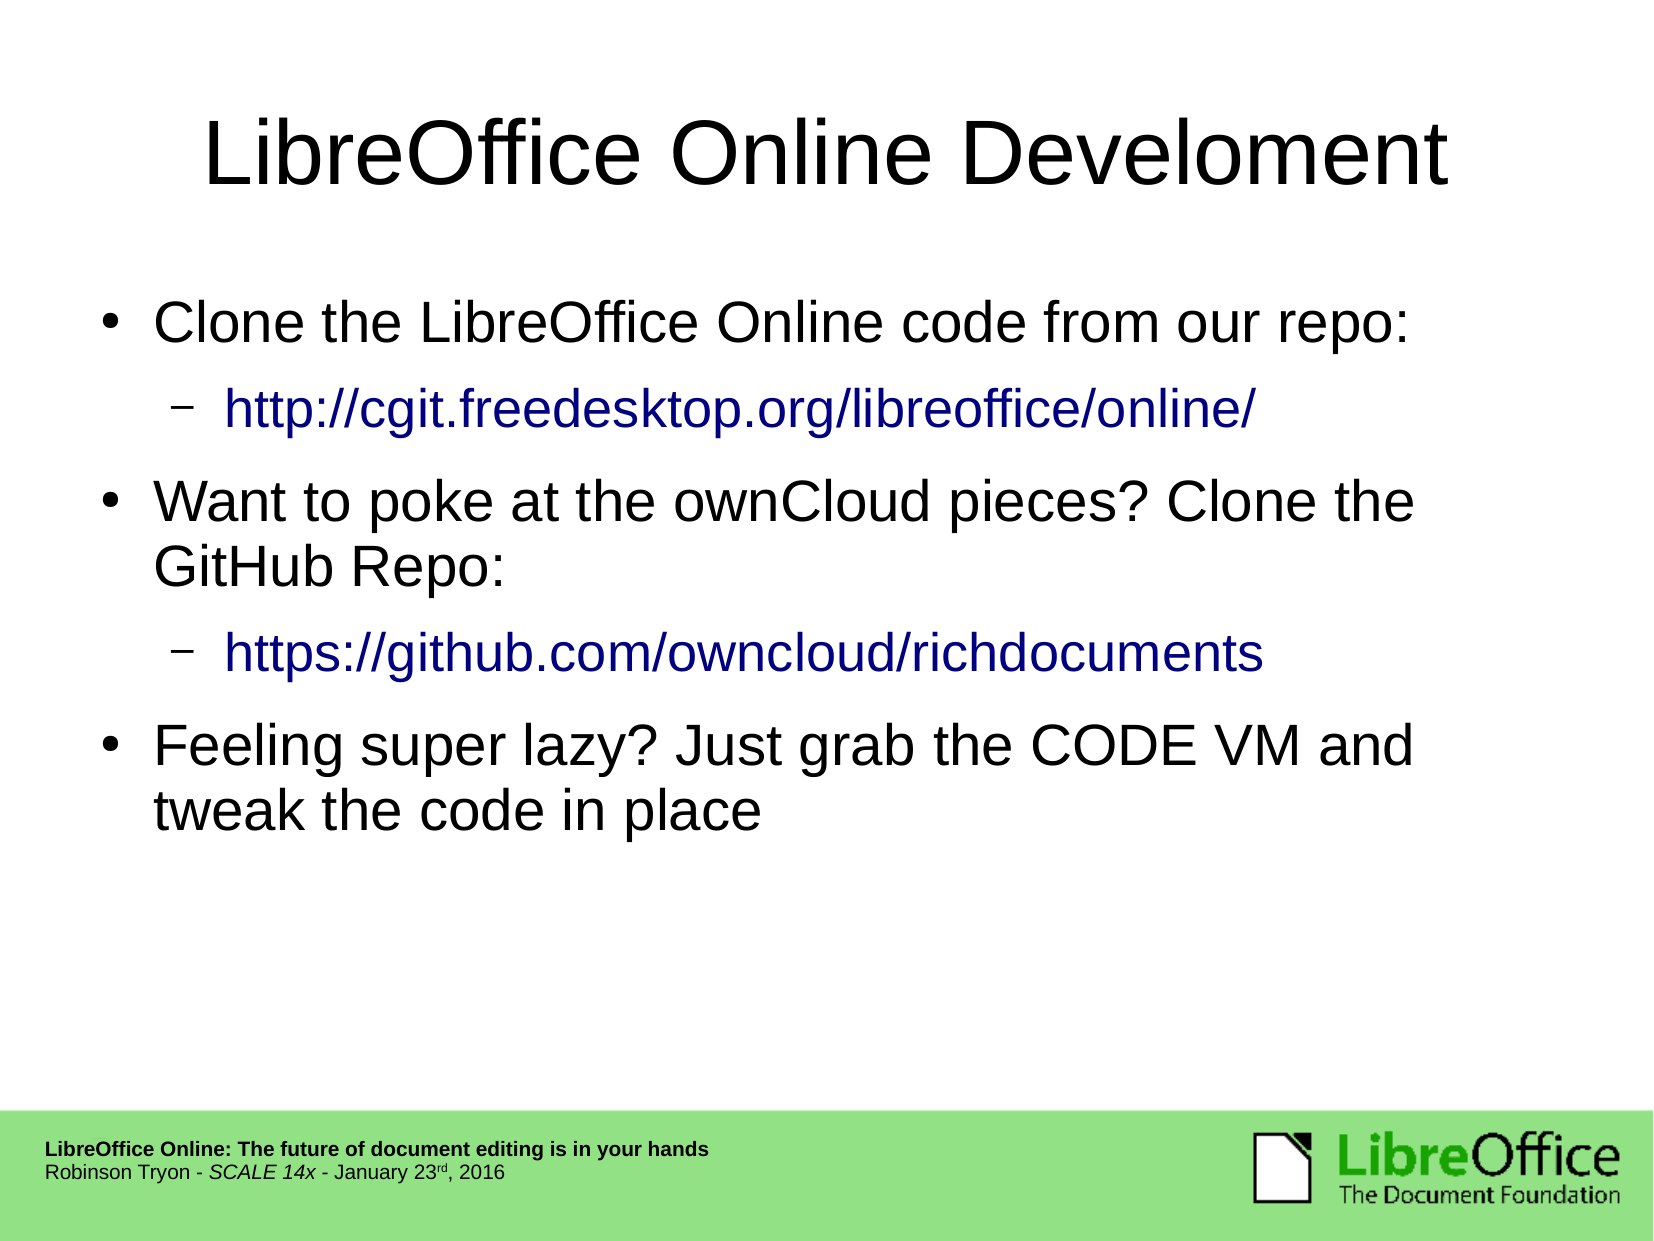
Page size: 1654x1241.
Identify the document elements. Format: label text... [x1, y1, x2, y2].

list Clone the LibreOffice Online code from our repo: http://cgit.freedesktop.org/libreoffice/online/ Want to poke at the ownCloud pieces? Clone the GitHub Repo: https://github.com/owncloud/richdocuments Feeling super lazy? Just grab the CODE VM and tweak the code in place [82, 290, 1571, 1010]
picture [0, 0, 1654, 1241]
title LibreOffice Online Develoment [82, 49, 1571, 257]
